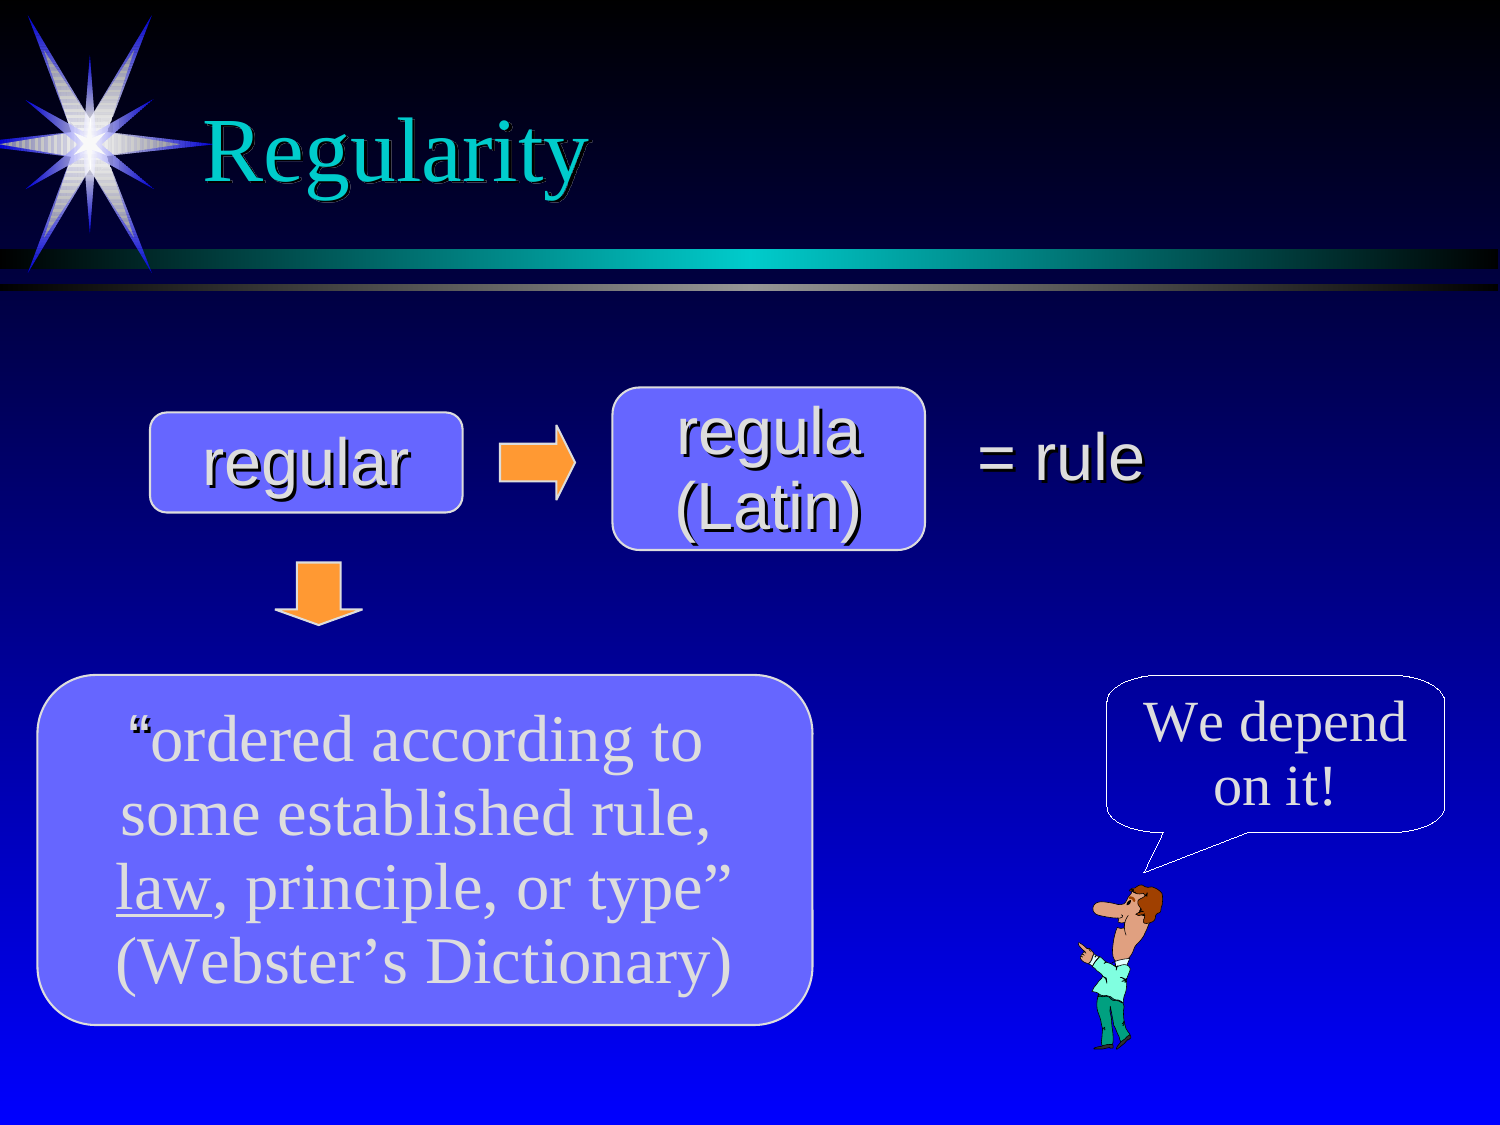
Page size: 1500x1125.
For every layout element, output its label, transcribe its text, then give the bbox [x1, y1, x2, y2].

text_box 20 [131, 43, 142, 49]
text_box 20 [131, 239, 141, 245]
text_box [274, 562, 363, 626]
text_box “ordered according to some established rule, law, principle, or type” (Webster’s Dictionary) [37, 674, 813, 1026]
title Regularity [187, 56, 1463, 244]
text_box regular [150, 412, 463, 513]
chart [1077, 884, 1164, 1051]
text_box 20 [181, 140, 187, 148]
text_box 20 [134, 107, 138, 117]
text_box [500, 425, 576, 501]
text_box = rule [962, 412, 1213, 503]
text_box 20 [38, 43, 48, 49]
text_box We depend on it! [1106, 675, 1445, 873]
text_box 20 [38, 239, 49, 245]
text_box regula (Latin) [612, 387, 925, 550]
